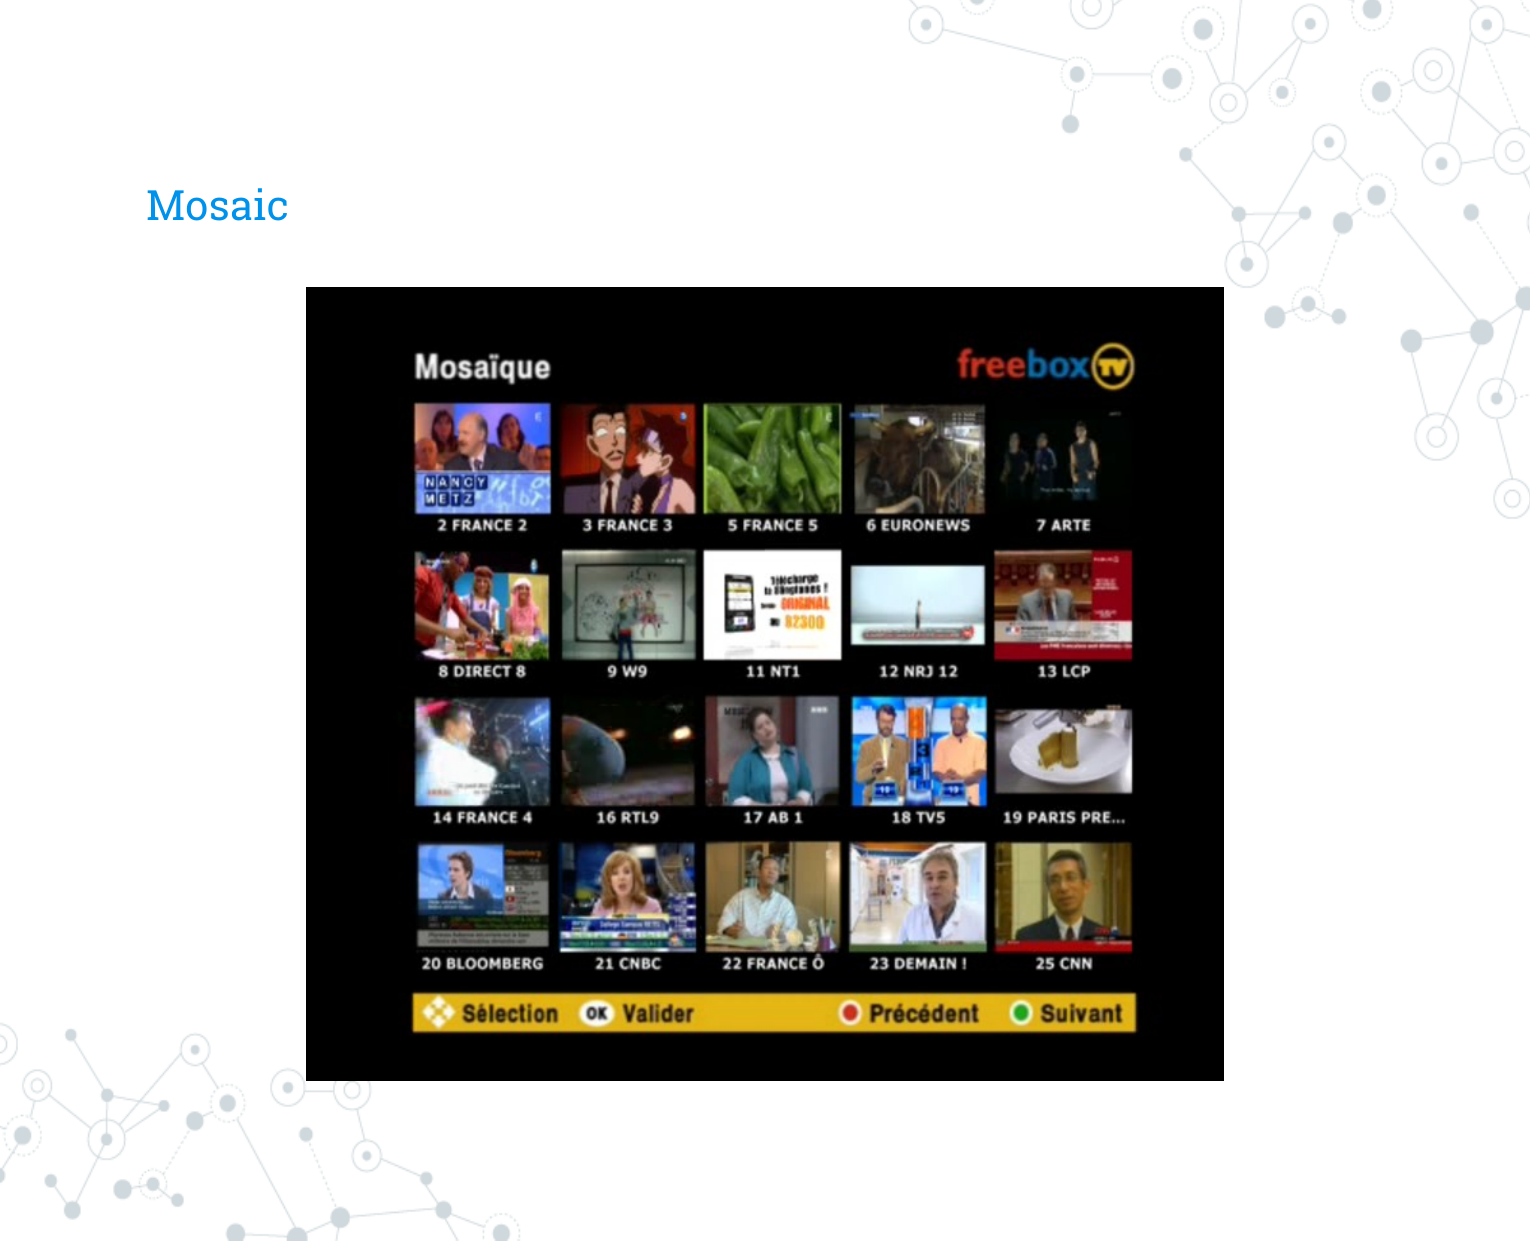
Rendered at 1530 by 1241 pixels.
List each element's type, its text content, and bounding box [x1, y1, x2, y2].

picture [0, 0, 1530, 1241]
title Mosaic [131, 74, 1399, 244]
